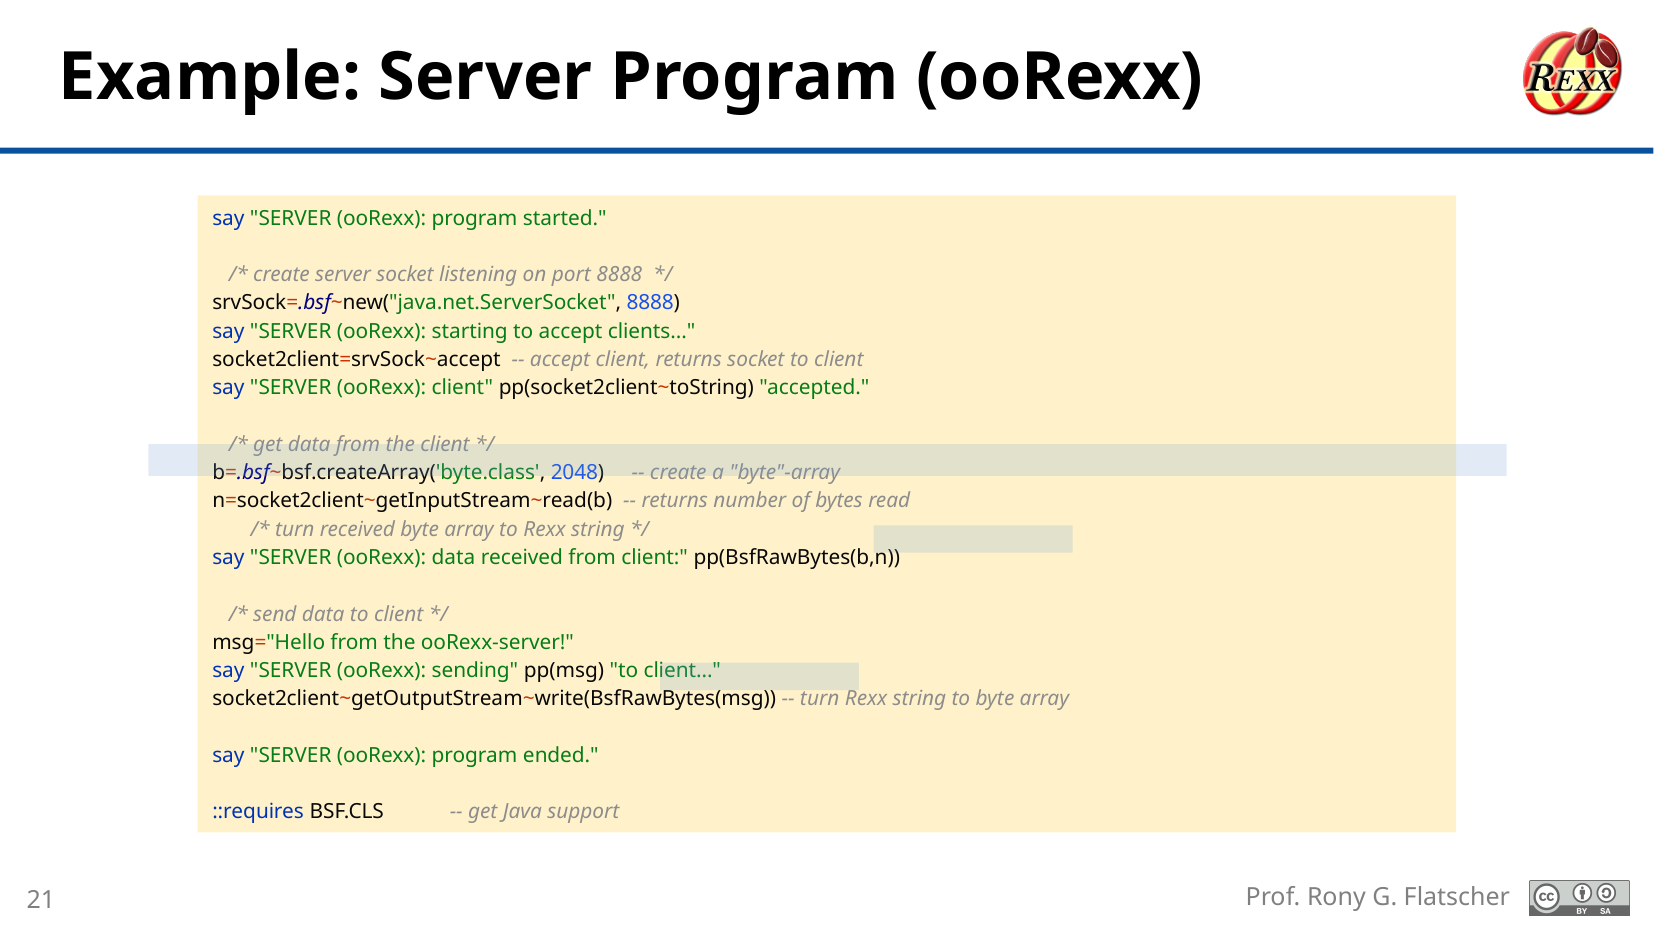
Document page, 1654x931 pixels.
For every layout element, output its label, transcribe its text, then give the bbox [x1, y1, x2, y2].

text_box [873, 525, 1073, 553]
text_box [148, 444, 1507, 476]
text_box say "SERVER (ooRexx): program started." /* create server socket listening on port 8888 */ srvSock=.bsf~new("java.net.ServerSocket", 8888) say "SERVER (ooRexx): starting to accept clients..." socket2client=srvSock~accept -- accept client, returns socket to client say "SERVER (ooRexx): client" pp(socket2client~toString) "accepted." /* get data from the client */ b=.bsf~bsf.createArray('byte.class', 2048) -- create a "byte"-array n=socket2client~getInputStream~read(b) -- returns number of bytes read /* turn received byte array to Rexx string */ say "SERVER (ooRexx): data received from client:" pp(BsfRawBytes(b,n)) /* send data to client */ msg="Hello from the ooRexx-server!" say "SERVER (ooRexx): sending" pp(msg) "to client..." socket2client~getOutputStream~write(BsfRawBytes(msg)) -- turn Rexx string to byte array say "SERVER (ooRexx): program ended." ::requires BSF.CLS -- get Java support [197, 195, 1457, 444]
title Example: Server Program (ooRexx) [0, 0, 1654, 148]
text_box say "SERVER (ooRexx): program started." /* create server socket listening on port 8888 */ srvSock=.bsf~new("java.net.ServerSocket", 8888) say "SERVER (ooRexx): starting to accept clients..." socket2client=srvSock~accept -- accept client, returns socket to client say "SERVER (ooRexx): client" pp(socket2client~toString) "accepted." /* get data from the client */ b=.bsf~bsf.createArray('byte.class', 2048) -- create a "byte"-array n=socket2client~getInputStream~read(b) -- returns number of bytes read /* turn received byte array to Rexx string */ say "SERVER (ooRexx): data received from client:" pp(BsfRawBytes(b,n)) /* send data to client */ msg="Hello from the ooRexx-server!" say "SERVER (ooRexx): sending" pp(msg) "to client..." socket2client~getOutputStream~write(BsfRawBytes(msg)) -- turn Rexx string to byte array say "SERVER (ooRexx): program ended." ::requires BSF.CLS -- get Java support [197, 476, 1457, 832]
text_box [660, 662, 859, 691]
